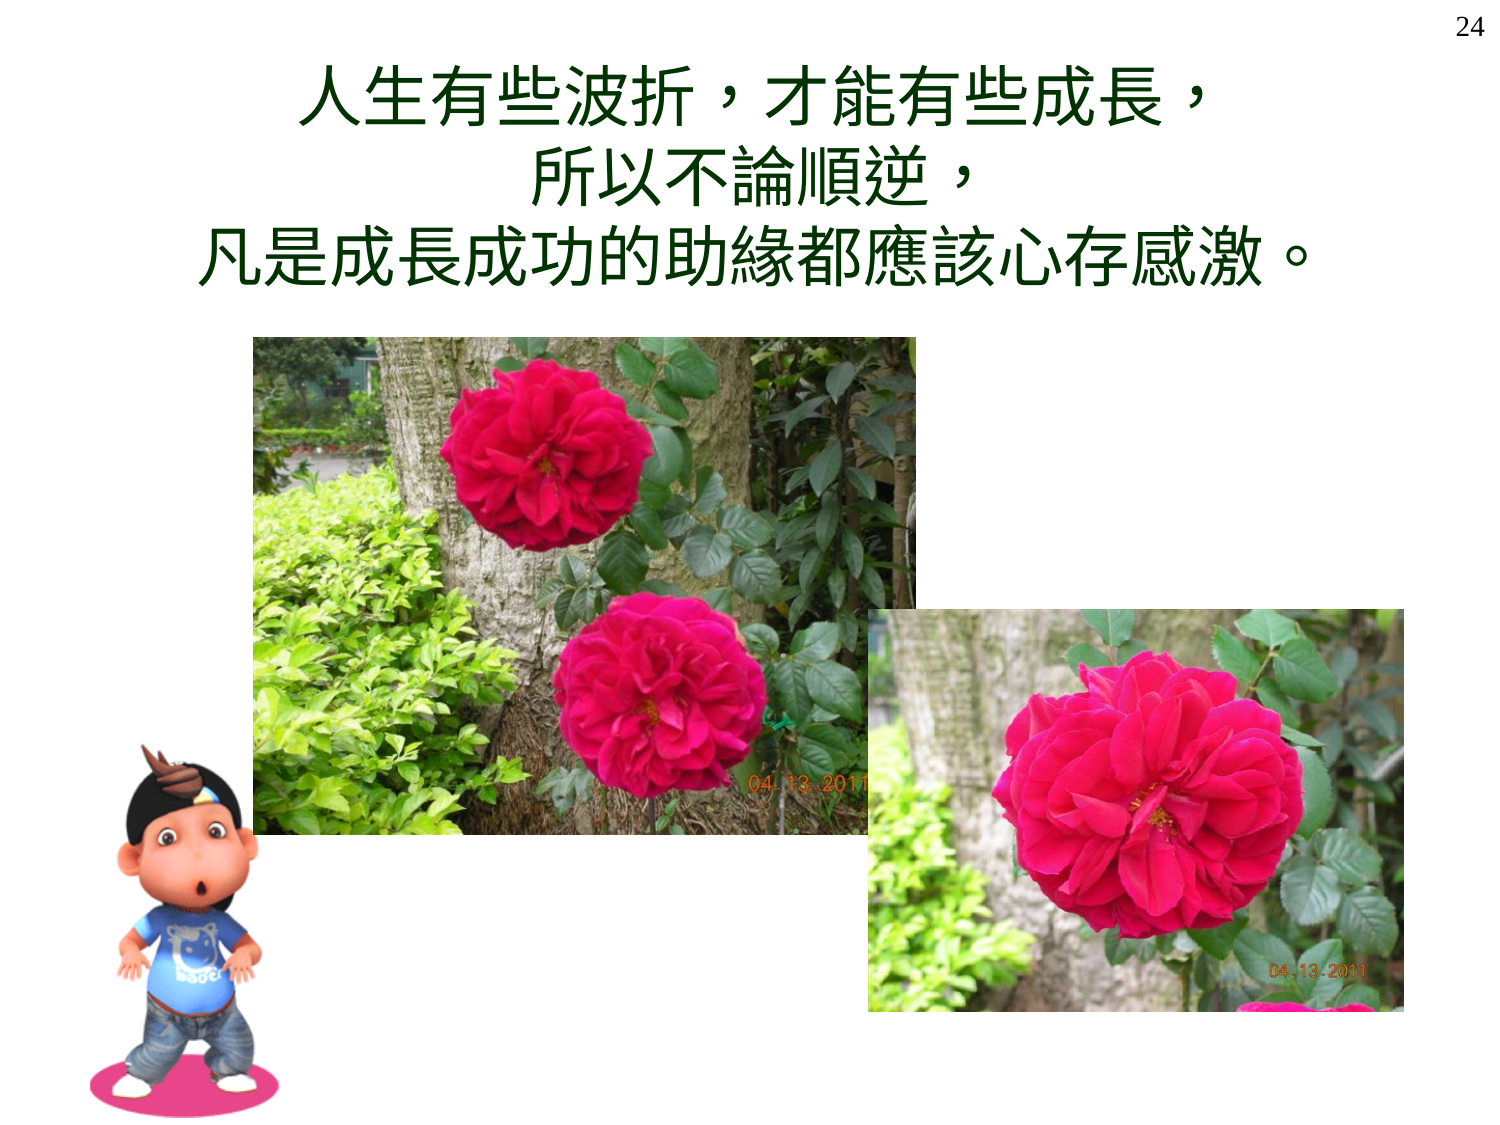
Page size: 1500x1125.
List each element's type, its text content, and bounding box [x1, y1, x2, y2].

title 人生有些波折，才能有些成長， 所以不論順逆， 凡是成長成功的助緣都應該心存感激。 [151, 47, 1376, 303]
text_box <編號> [1249, 0, 1500, 76]
picture [0, 337, 1404, 1118]
